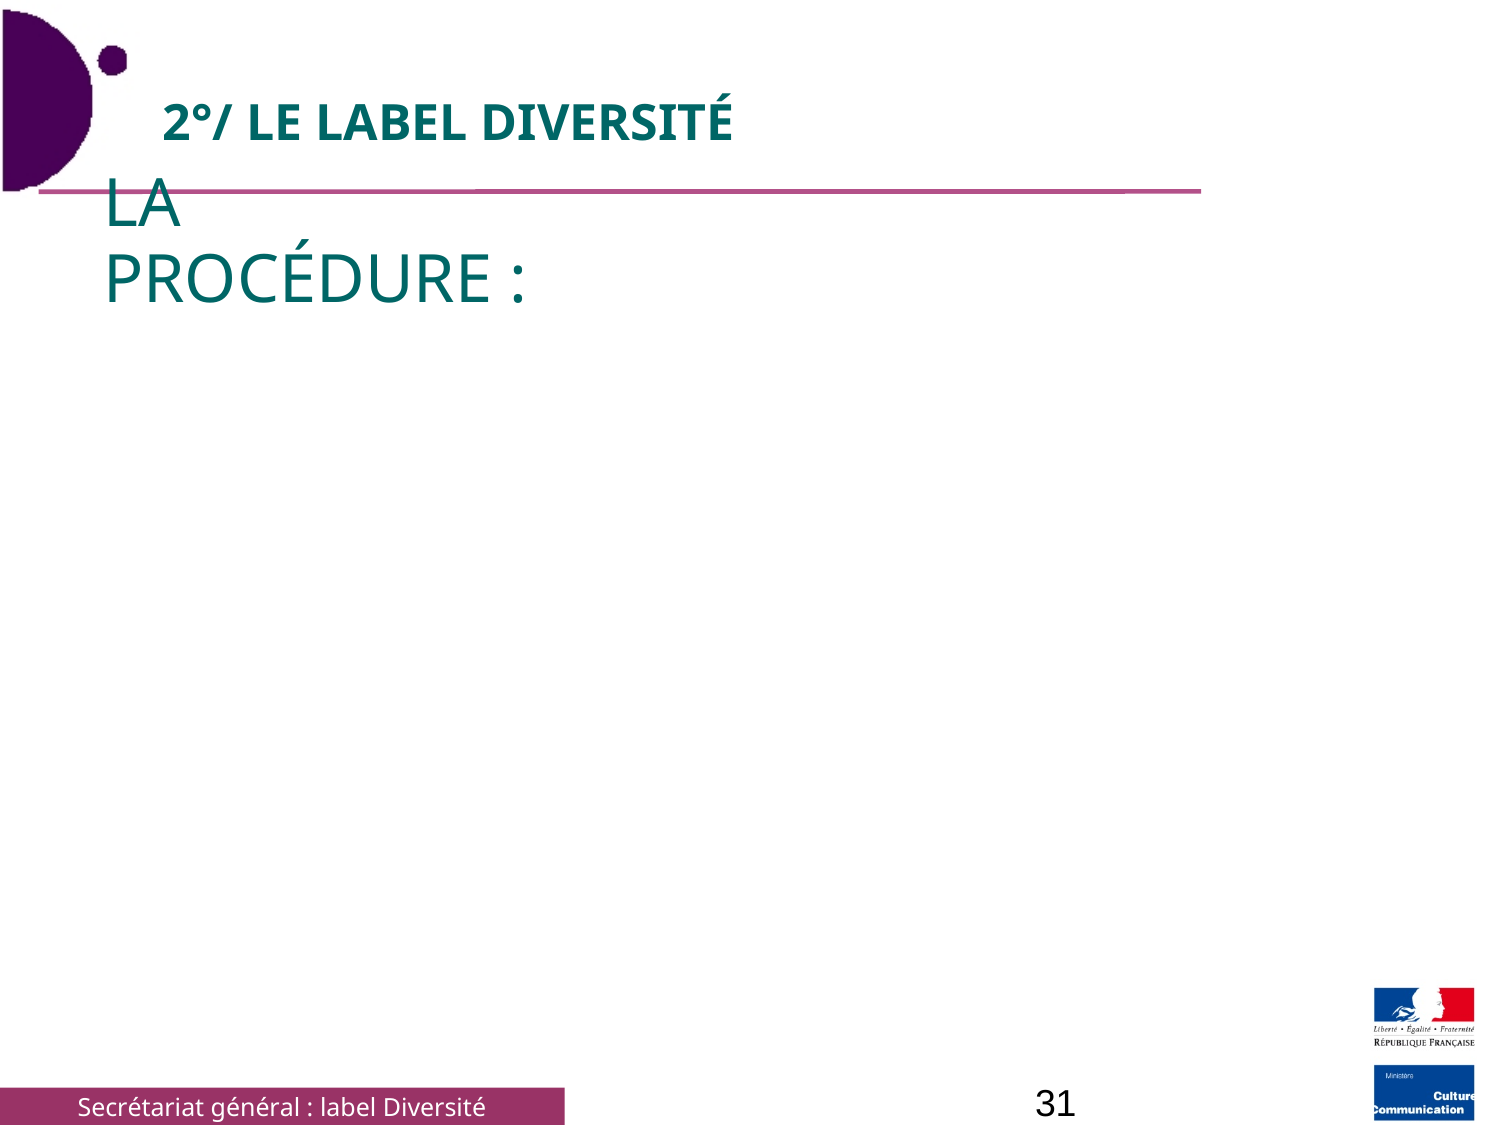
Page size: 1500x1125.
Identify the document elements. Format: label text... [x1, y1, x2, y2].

text_box LA PROCÉDURE : [88, 231, 621, 325]
text_box 2°/ LE LABEL DIVERSITÉ [147, 81, 1418, 160]
text_box <numéro> [1020, 1071, 1370, 1125]
picture [115, 194, 149, 204]
picture [0, 0, 149, 204]
picture [1370, 979, 1477, 1125]
